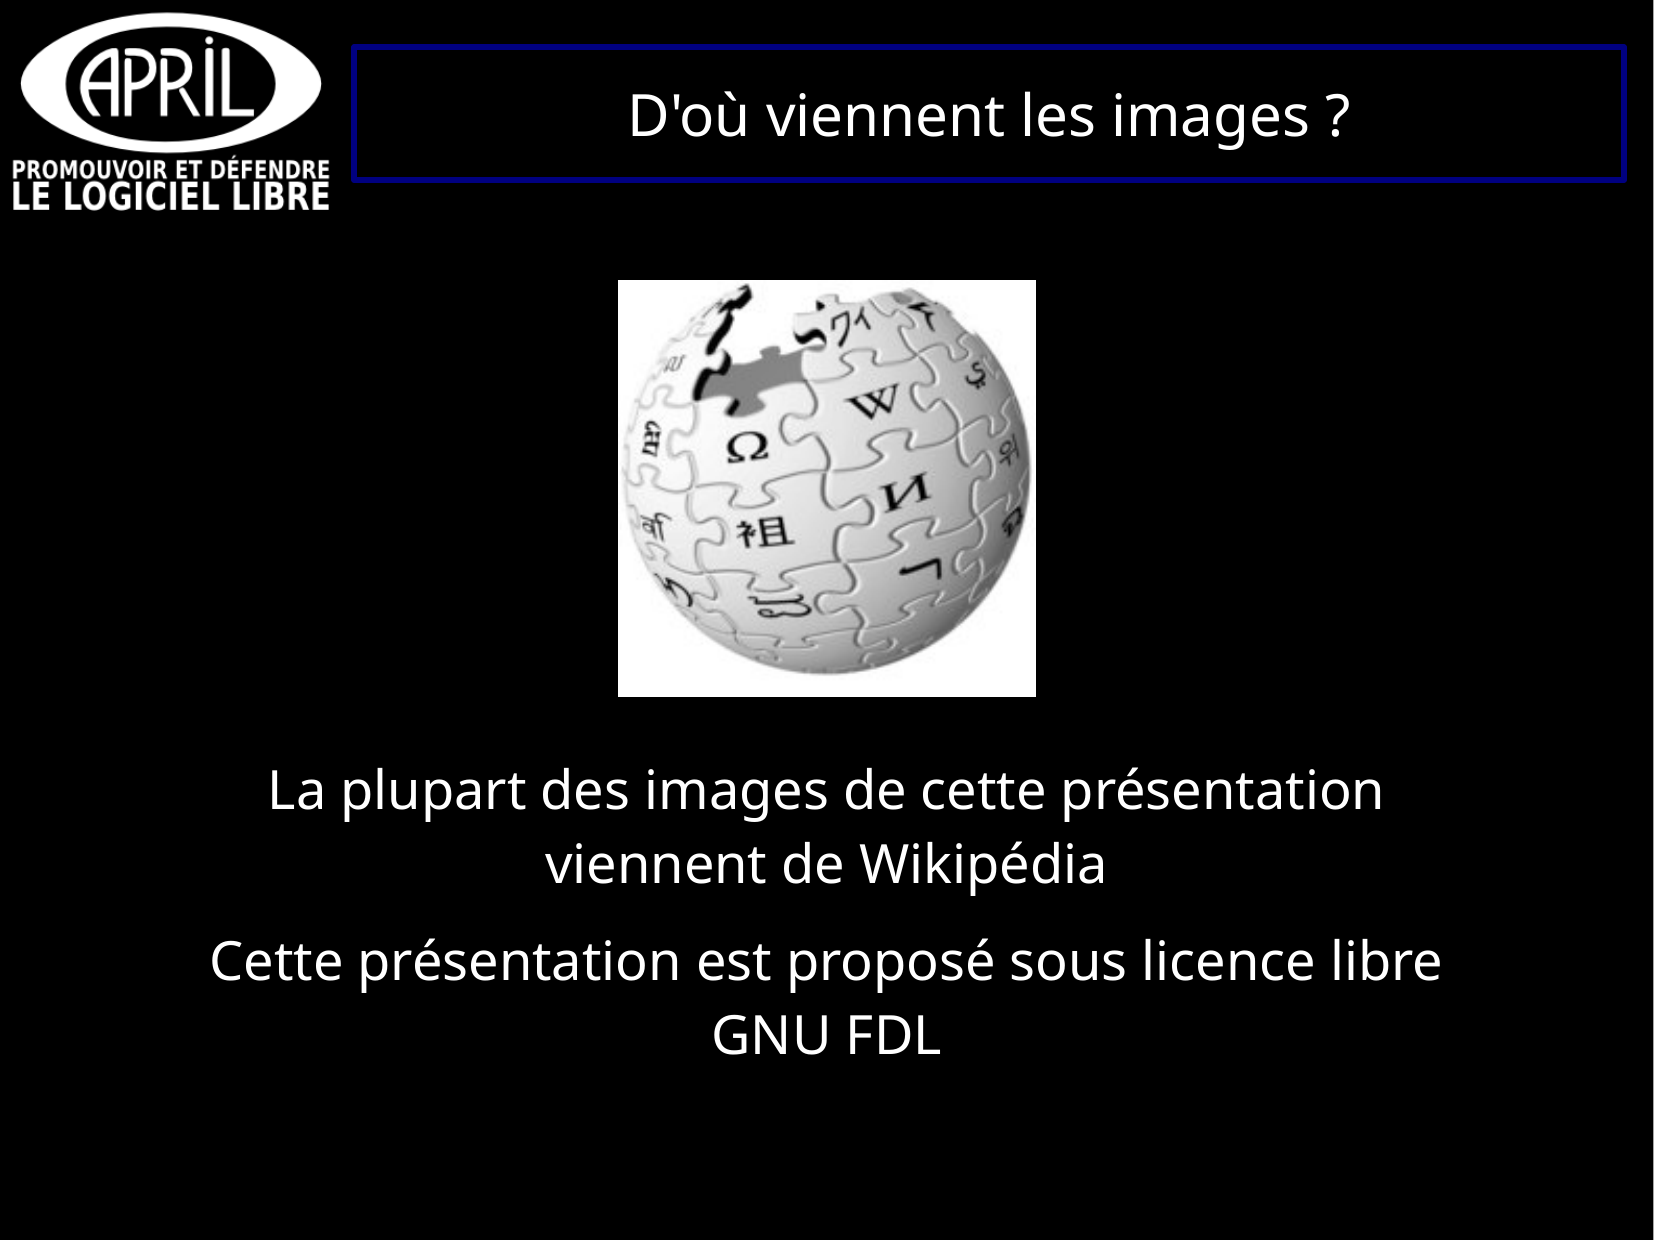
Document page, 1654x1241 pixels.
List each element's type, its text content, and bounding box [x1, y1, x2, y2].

picture [618, 280, 1036, 697]
text_box La plupart des images de cette présentation viennent de Wikipédia [191, 744, 1462, 885]
title D'où viennent les images ? [354, 47, 1625, 181]
text_box Cette présentation est proposé sous licence libre GNU FDL [191, 915, 1462, 1056]
picture [8, 7, 333, 237]
